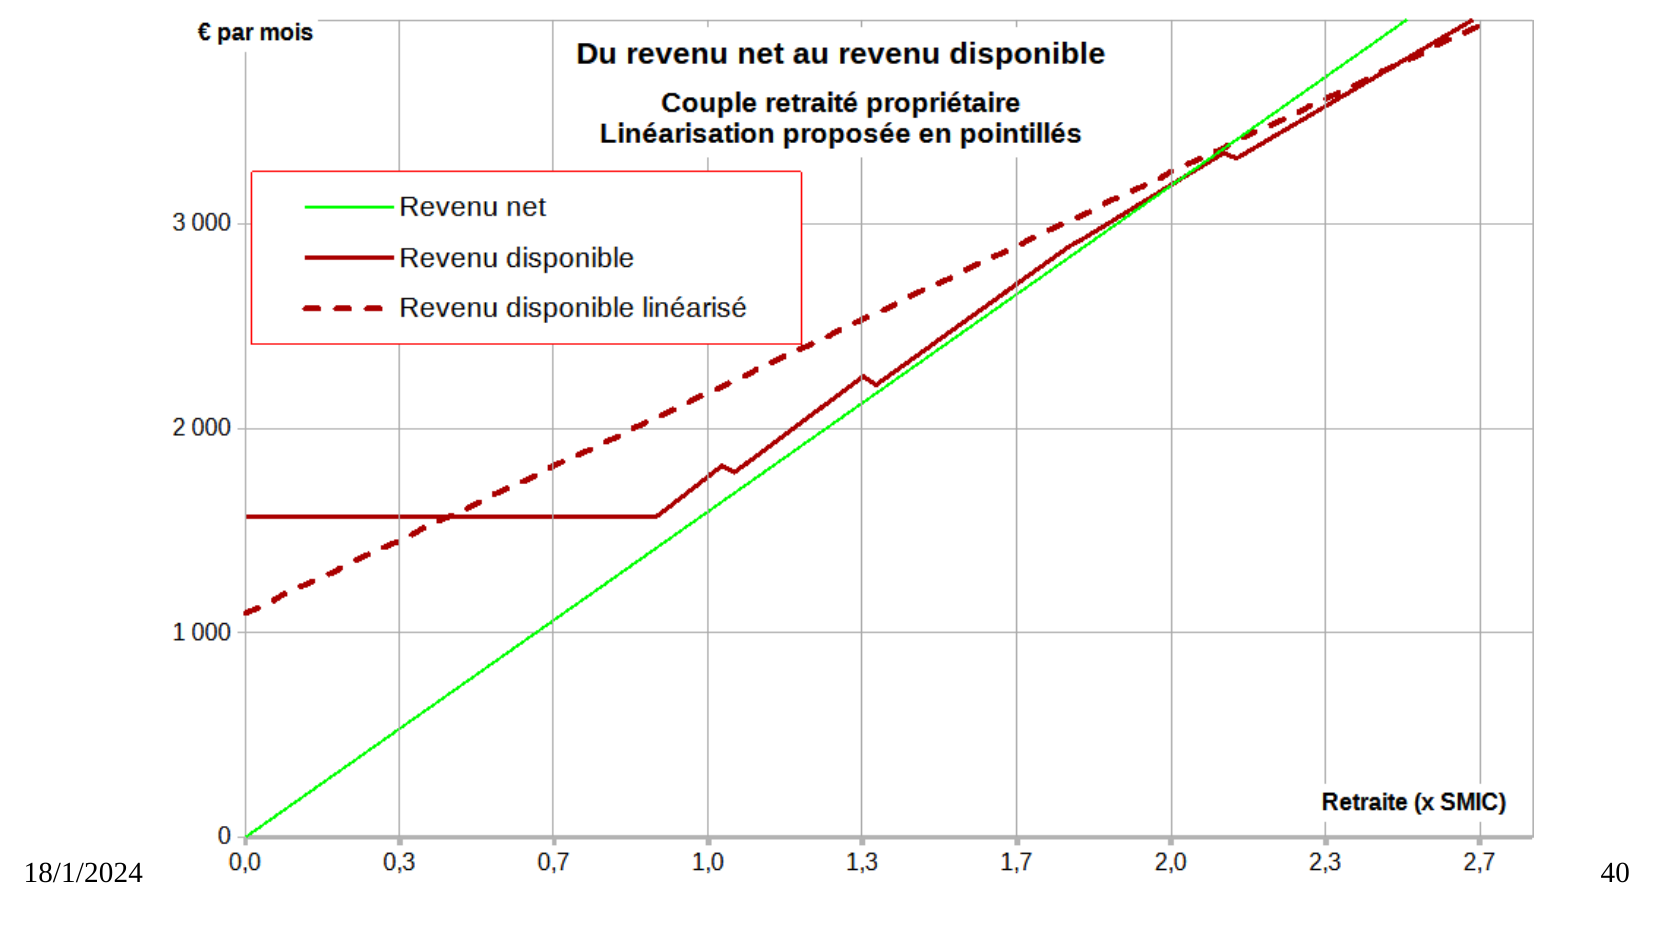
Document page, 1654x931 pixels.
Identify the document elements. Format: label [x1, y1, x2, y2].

picture [150, 1, 1534, 888]
